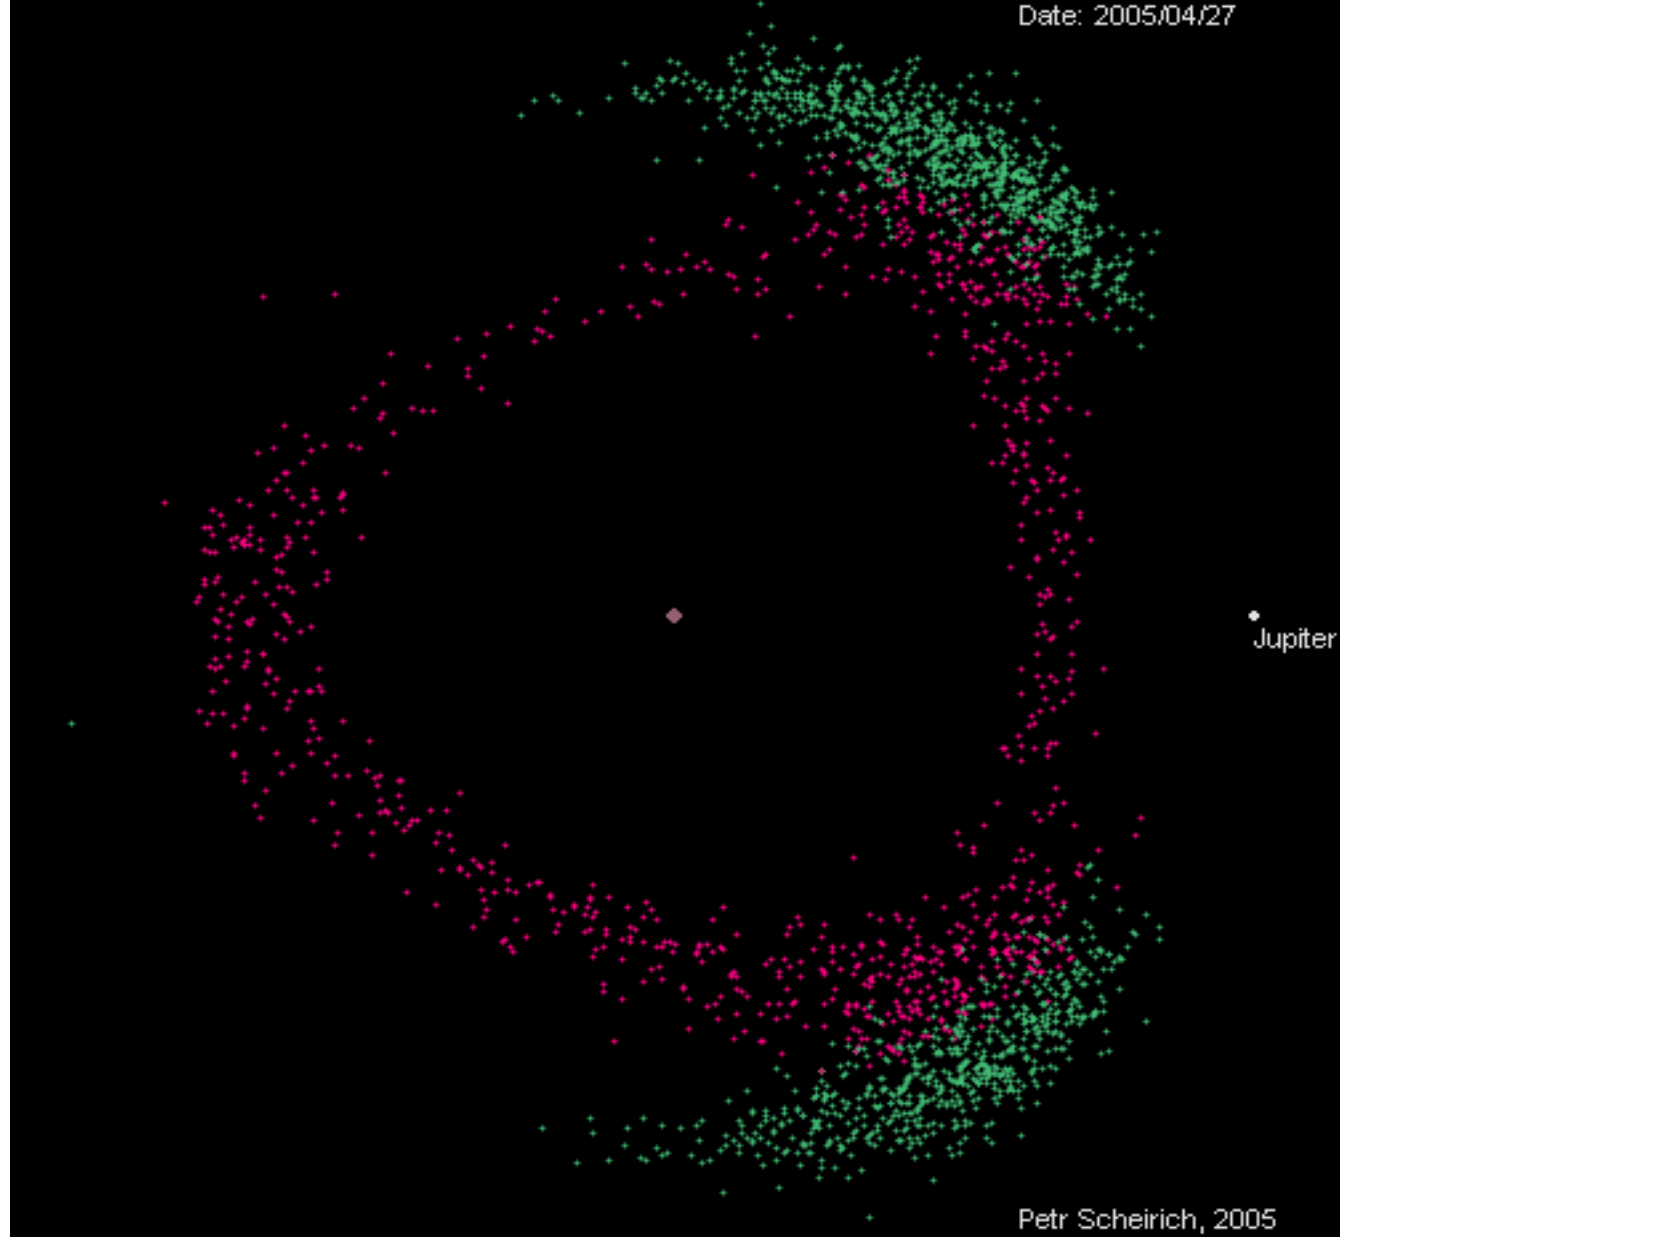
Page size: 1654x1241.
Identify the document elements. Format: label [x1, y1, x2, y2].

picture [10, 0, 1340, 1237]
